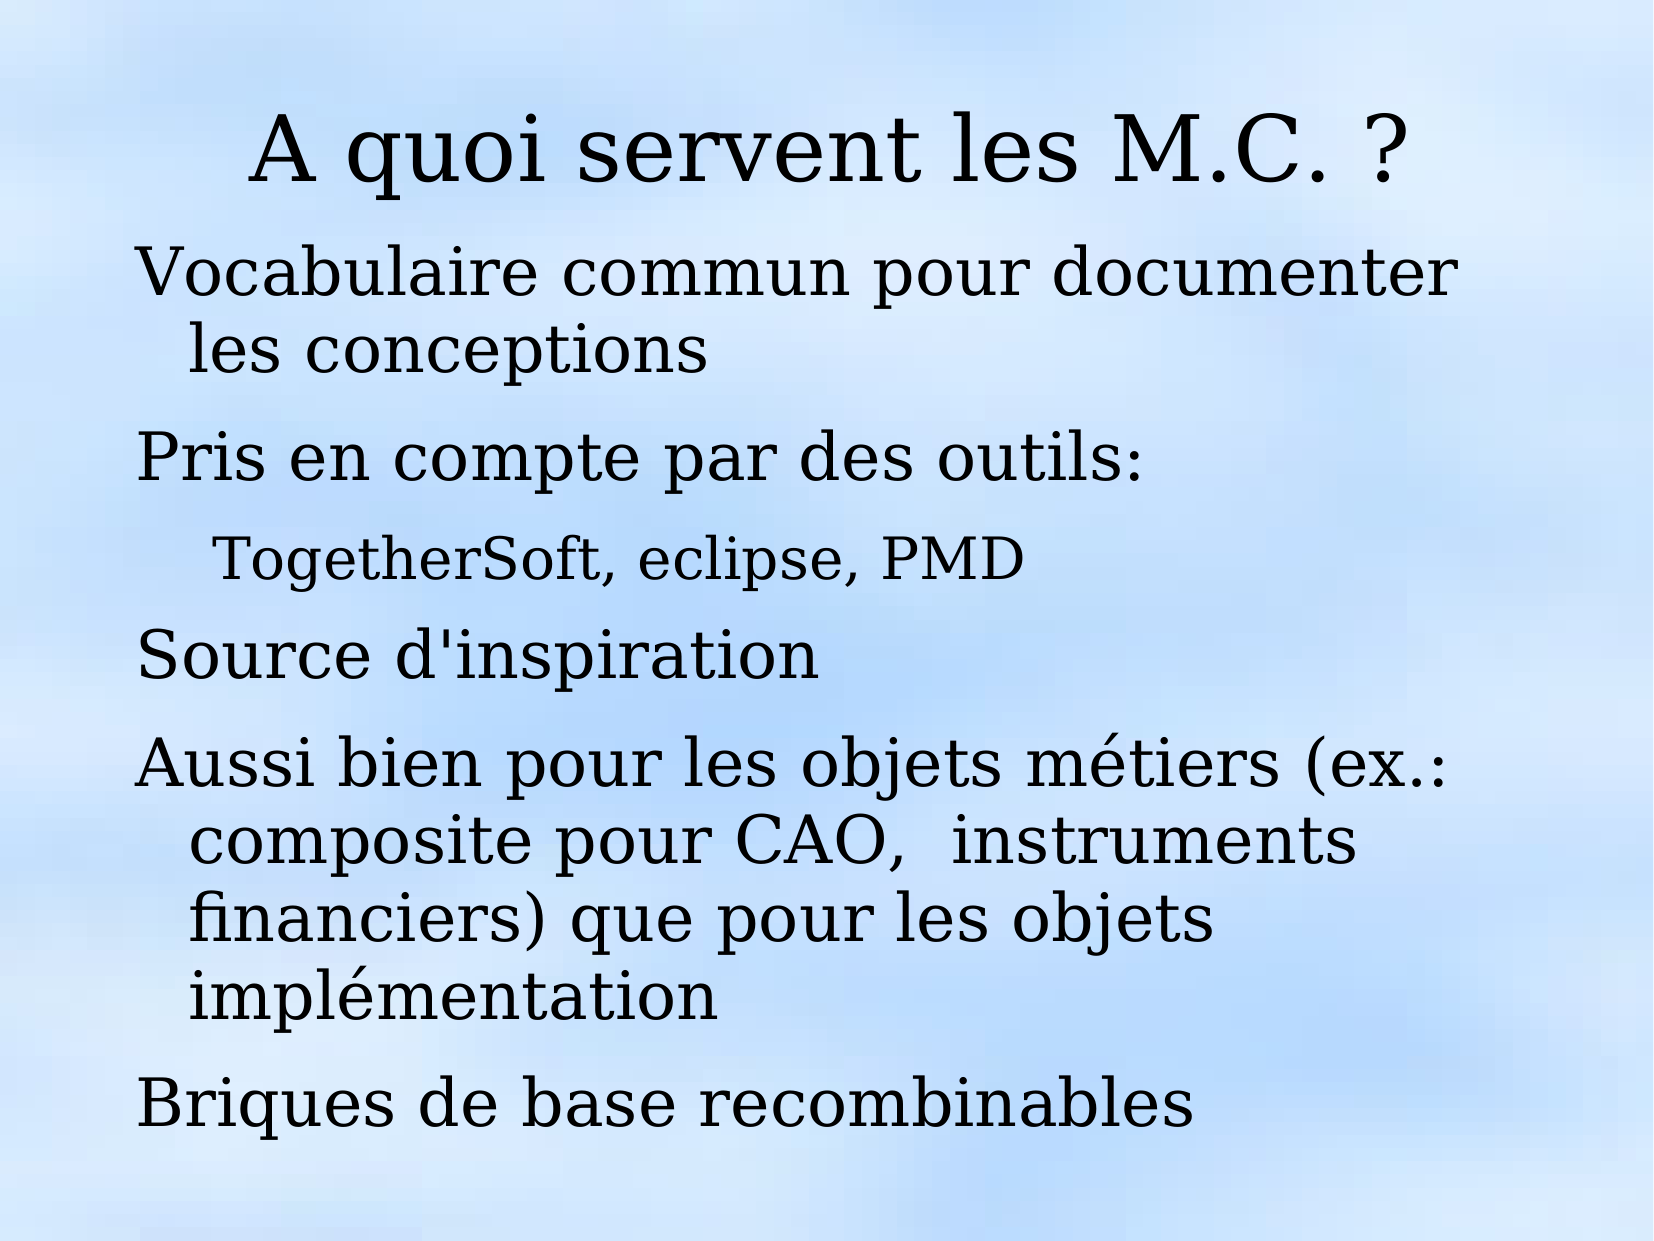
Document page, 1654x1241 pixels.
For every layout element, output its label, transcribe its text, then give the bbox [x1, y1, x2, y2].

list Vocabulaire commun pour documenter les conceptions Pris en compte par des outils: TogetherSoft, eclipse, PMD Source d'inspiration Aussi bien pour les objets métiers (ex.: composite pour CAO, instruments financiers) que pour les objets implémentation Briques de base recombinables [117, 233, 1530, 1194]
title A quoi servent les M.C. ? [116, 46, 1529, 254]
picture [0, 0, 1654, 1241]
